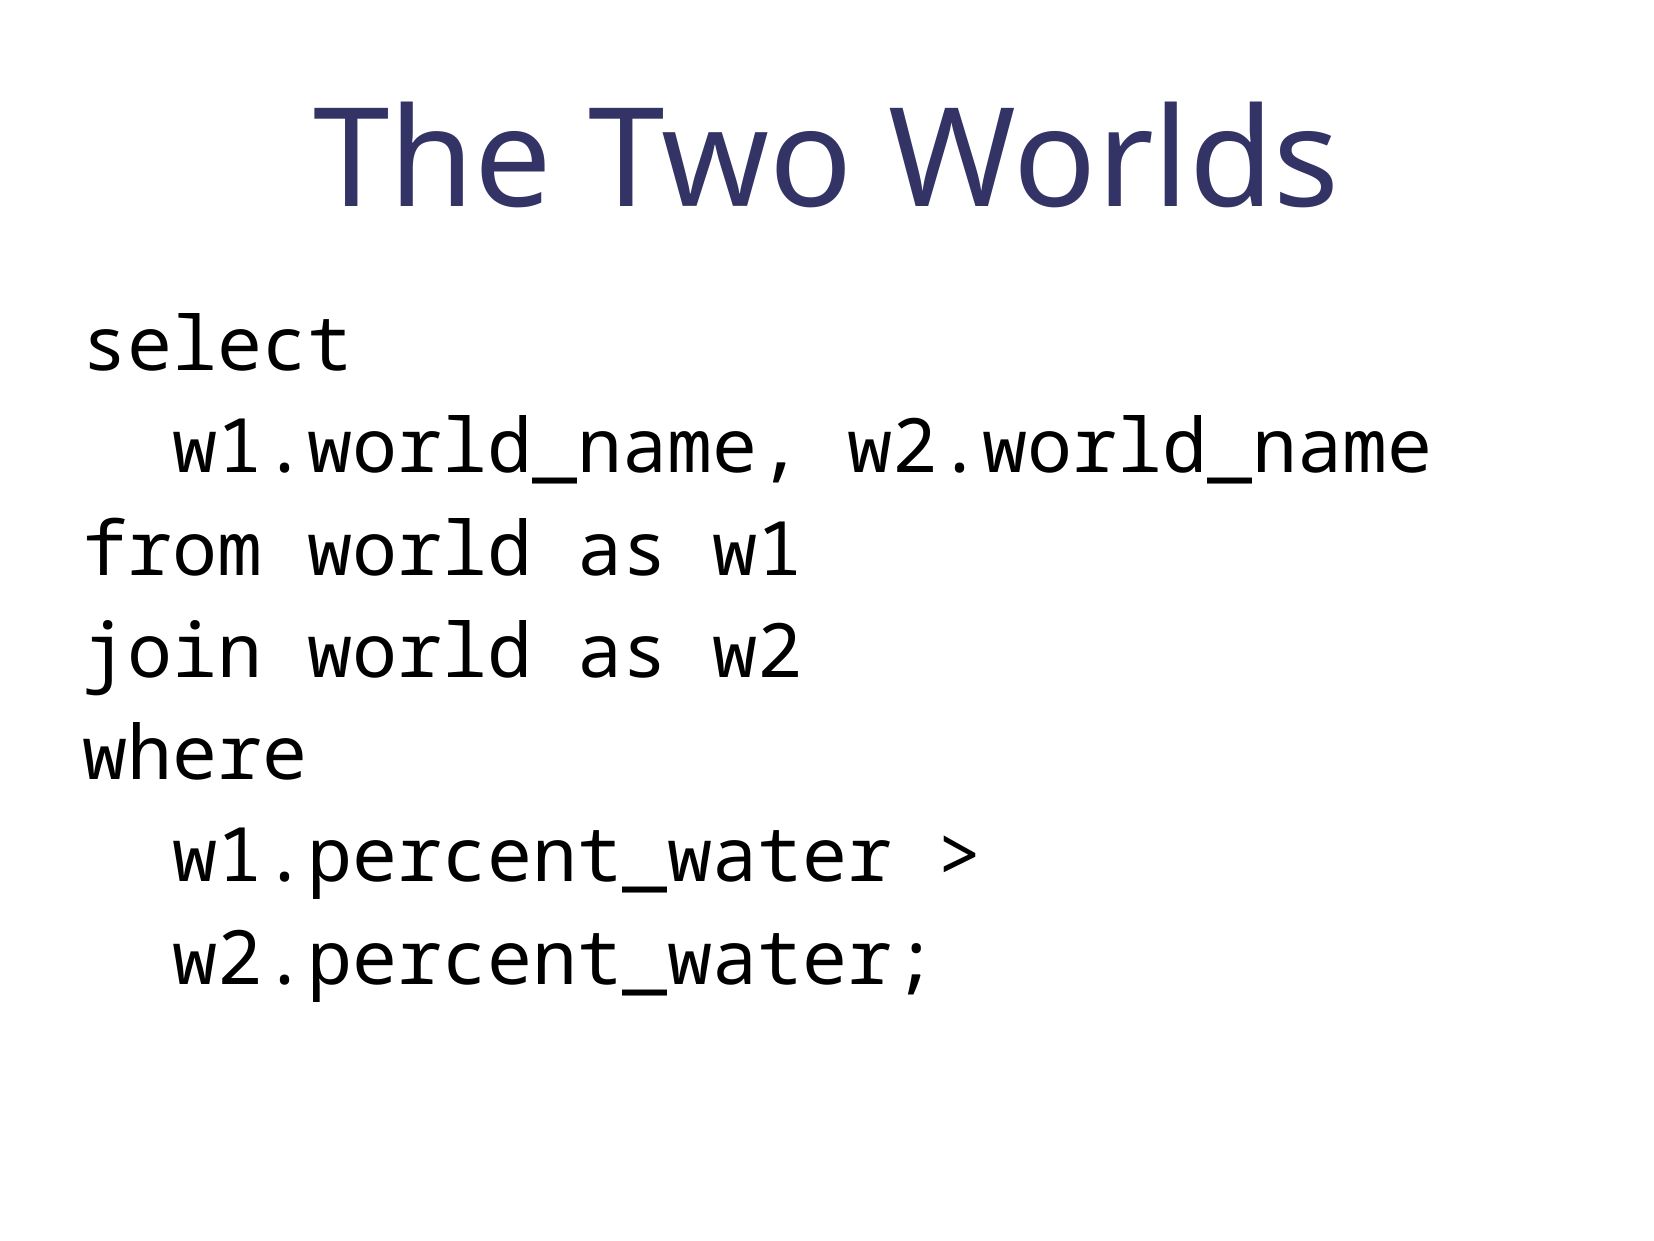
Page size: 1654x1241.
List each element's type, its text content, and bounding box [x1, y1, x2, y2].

subtitle select w1.world_name, w2.world_name from world as w1 join world as w2 where w1.percent_water > w2.percent_water; [82, 290, 1571, 1109]
title The Two Worlds [82, 56, 1571, 250]
